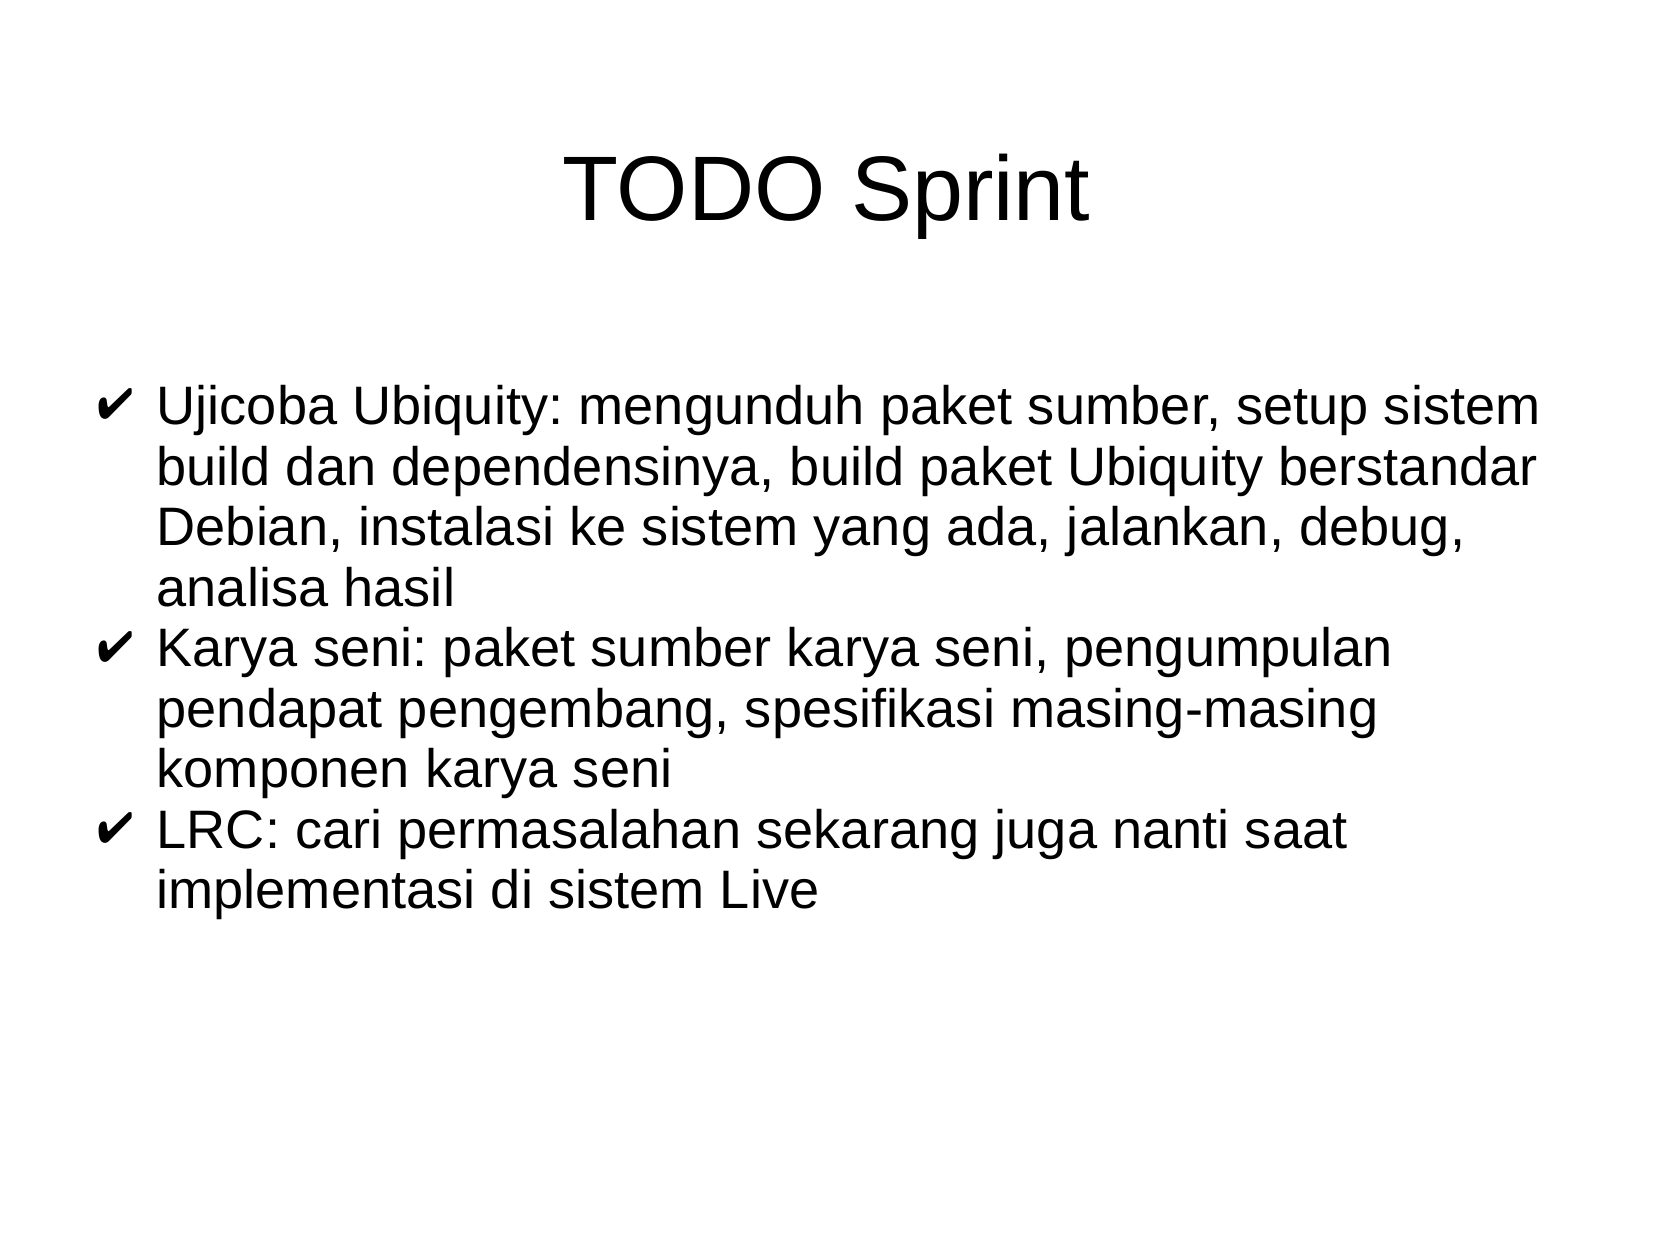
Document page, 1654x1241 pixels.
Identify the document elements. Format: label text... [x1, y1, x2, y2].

subtitle Ujicoba Ubiquity: mengunduh paket sumber, setup sistem build dan dependensinya, build paket Ubiquity berstandar Debian, instalasi ke sistem yang ada, jalankan, debug, analisa hasil Karya seni: paket sumber karya seni, pengumpulan pendapat pengembang, spesifikasi masing-masing komponen karya seni LRC: cari permasalahan sekarang juga nanti saat implementasi di sistem Live [82, 187, 1571, 1109]
title TODO Sprint [82, 84, 1571, 187]
